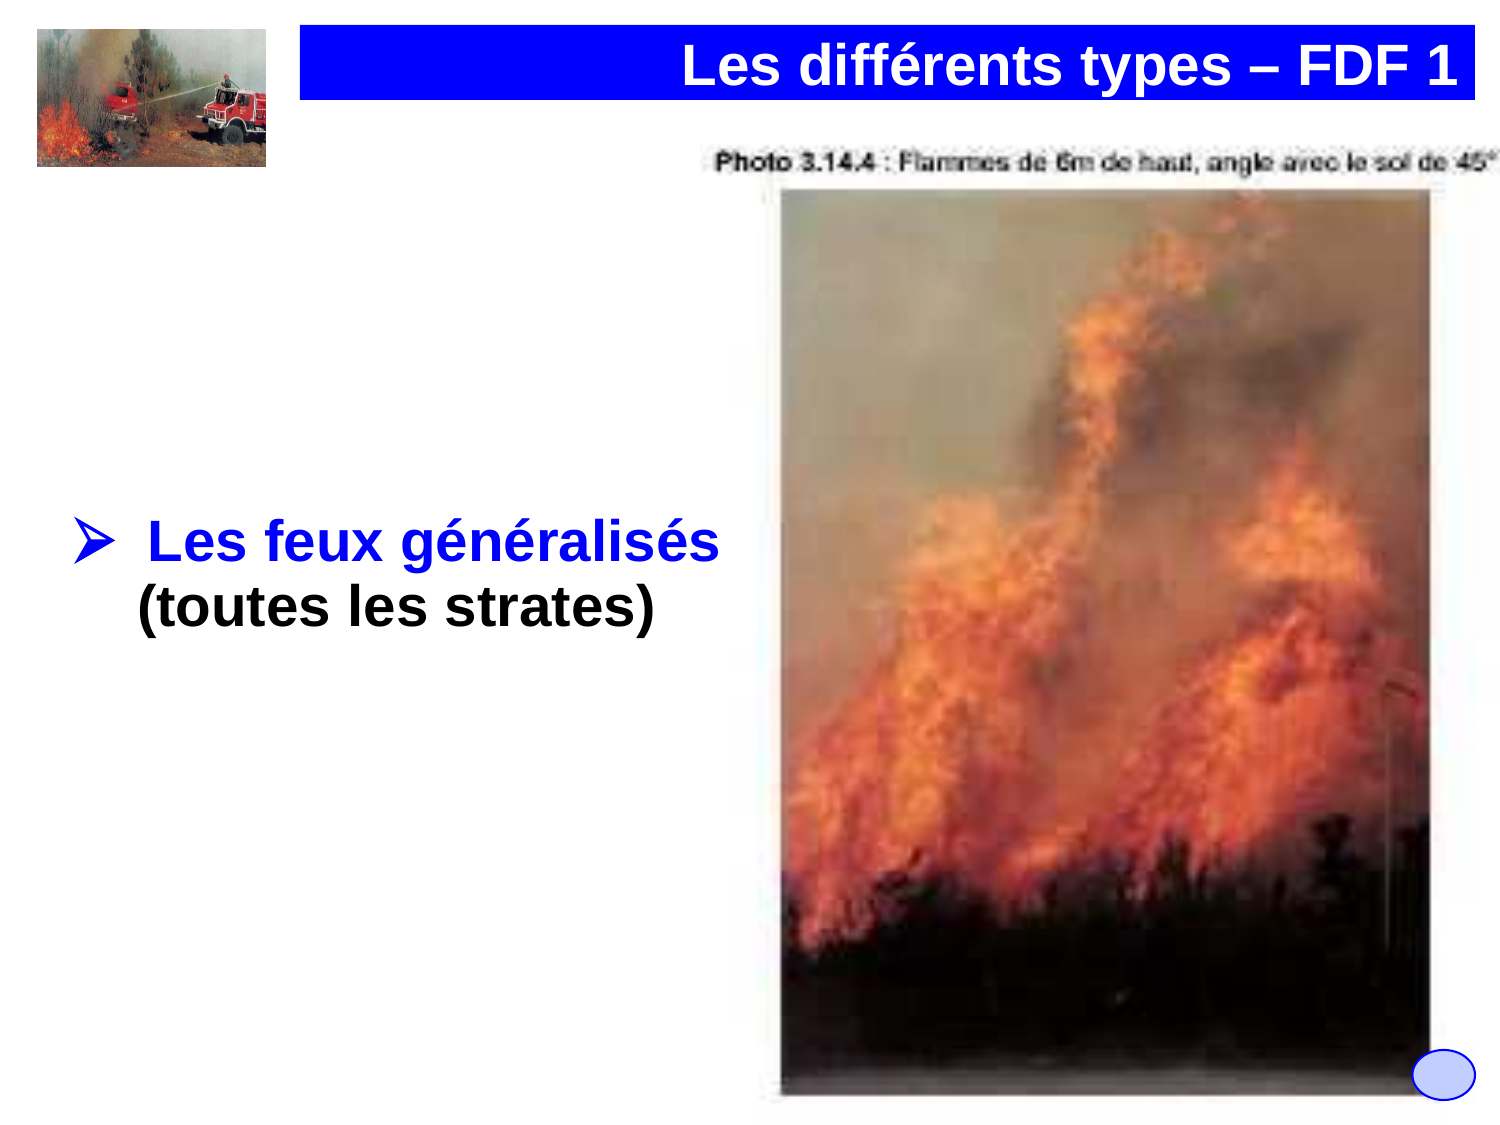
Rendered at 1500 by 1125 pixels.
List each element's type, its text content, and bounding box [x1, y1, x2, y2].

picture [700, 118, 1500, 1125]
picture [37, 29, 266, 167]
text_box  Les feux généralisés (toutes les strates) [40, 501, 754, 647]
text_box [1412, 1049, 1476, 1101]
text_box Les différents types – FDF 1 [299, 24, 1475, 100]
